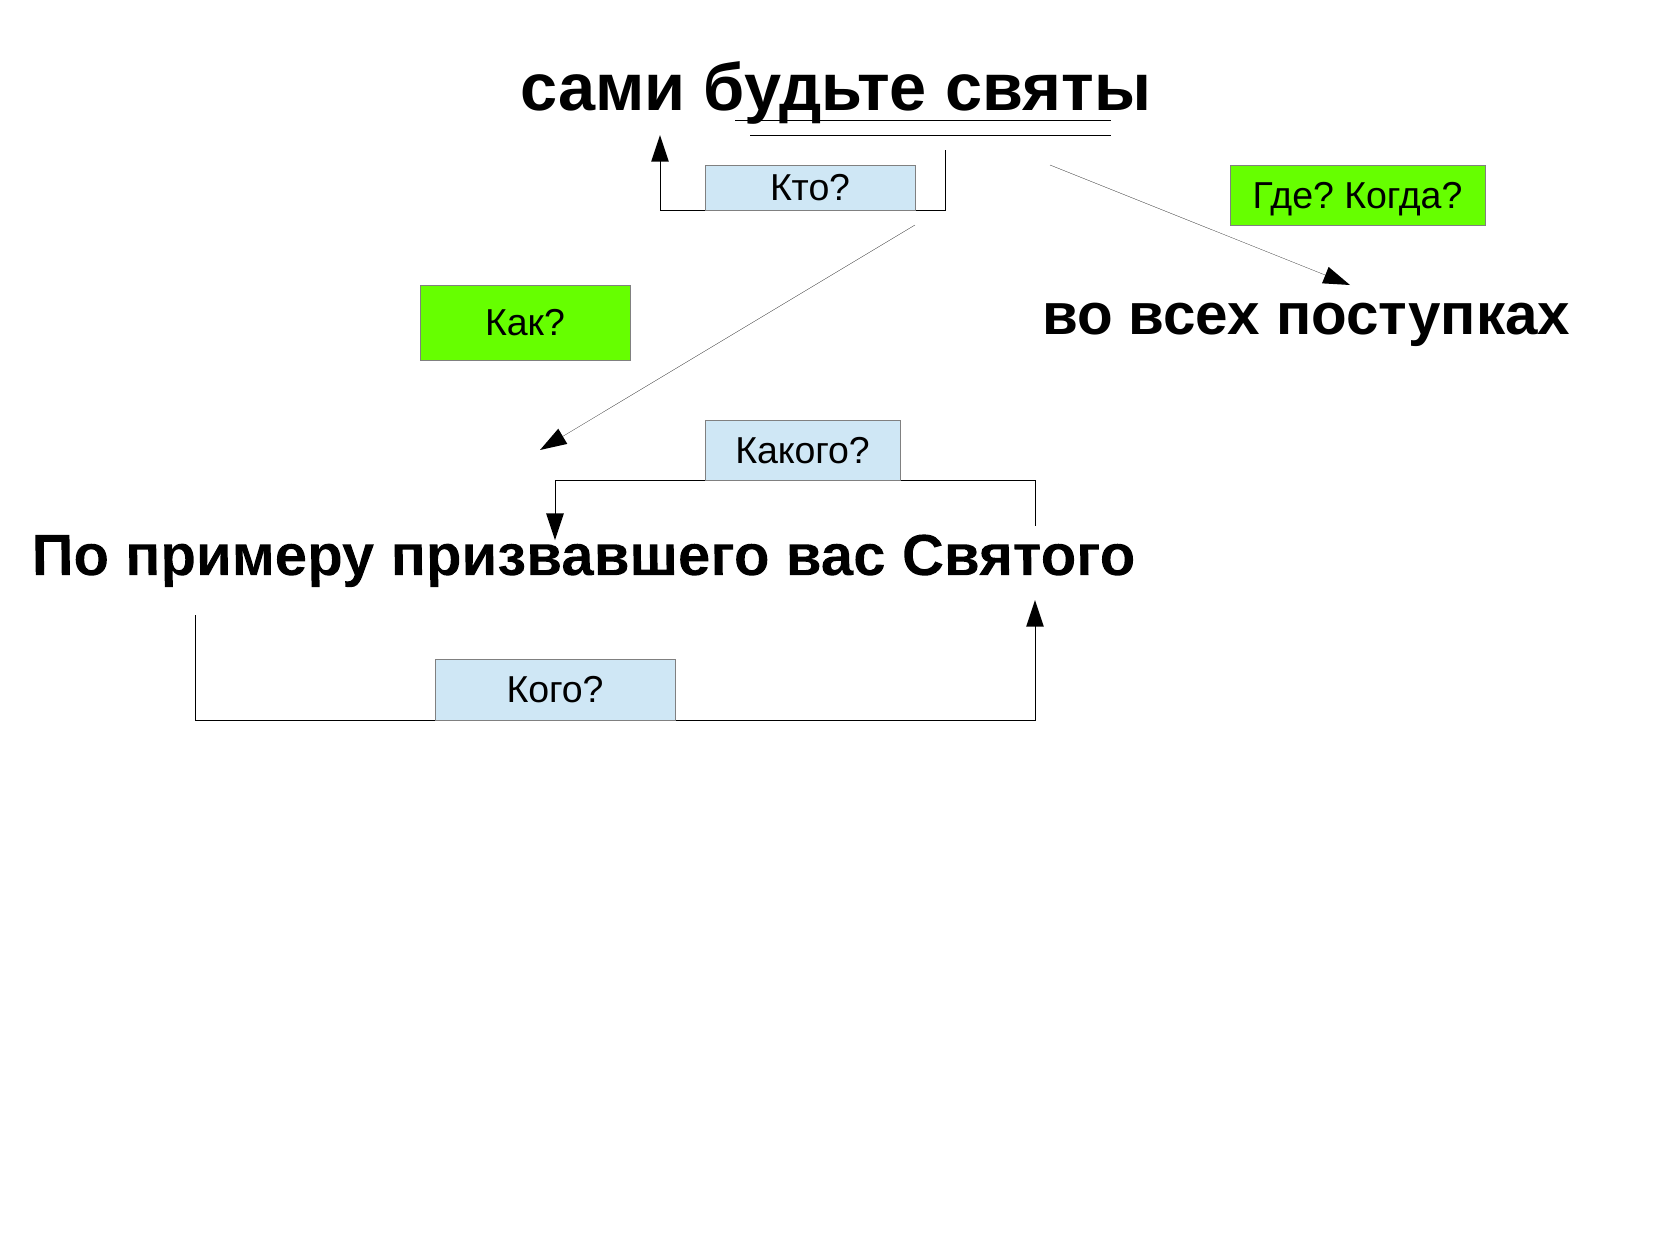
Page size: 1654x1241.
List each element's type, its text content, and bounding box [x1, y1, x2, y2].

text_box Кто? [705, 165, 916, 211]
text_box По примеру призвавшего вас Святого [244, 450, 923, 660]
text_box Какого? [705, 420, 901, 481]
subtitle сами будьте святы во всех поступках [82, 49, 1571, 1109]
text_box Где? Когда? [1230, 165, 1486, 226]
text_box Как? [420, 285, 631, 361]
text_box Кого? [435, 659, 676, 721]
